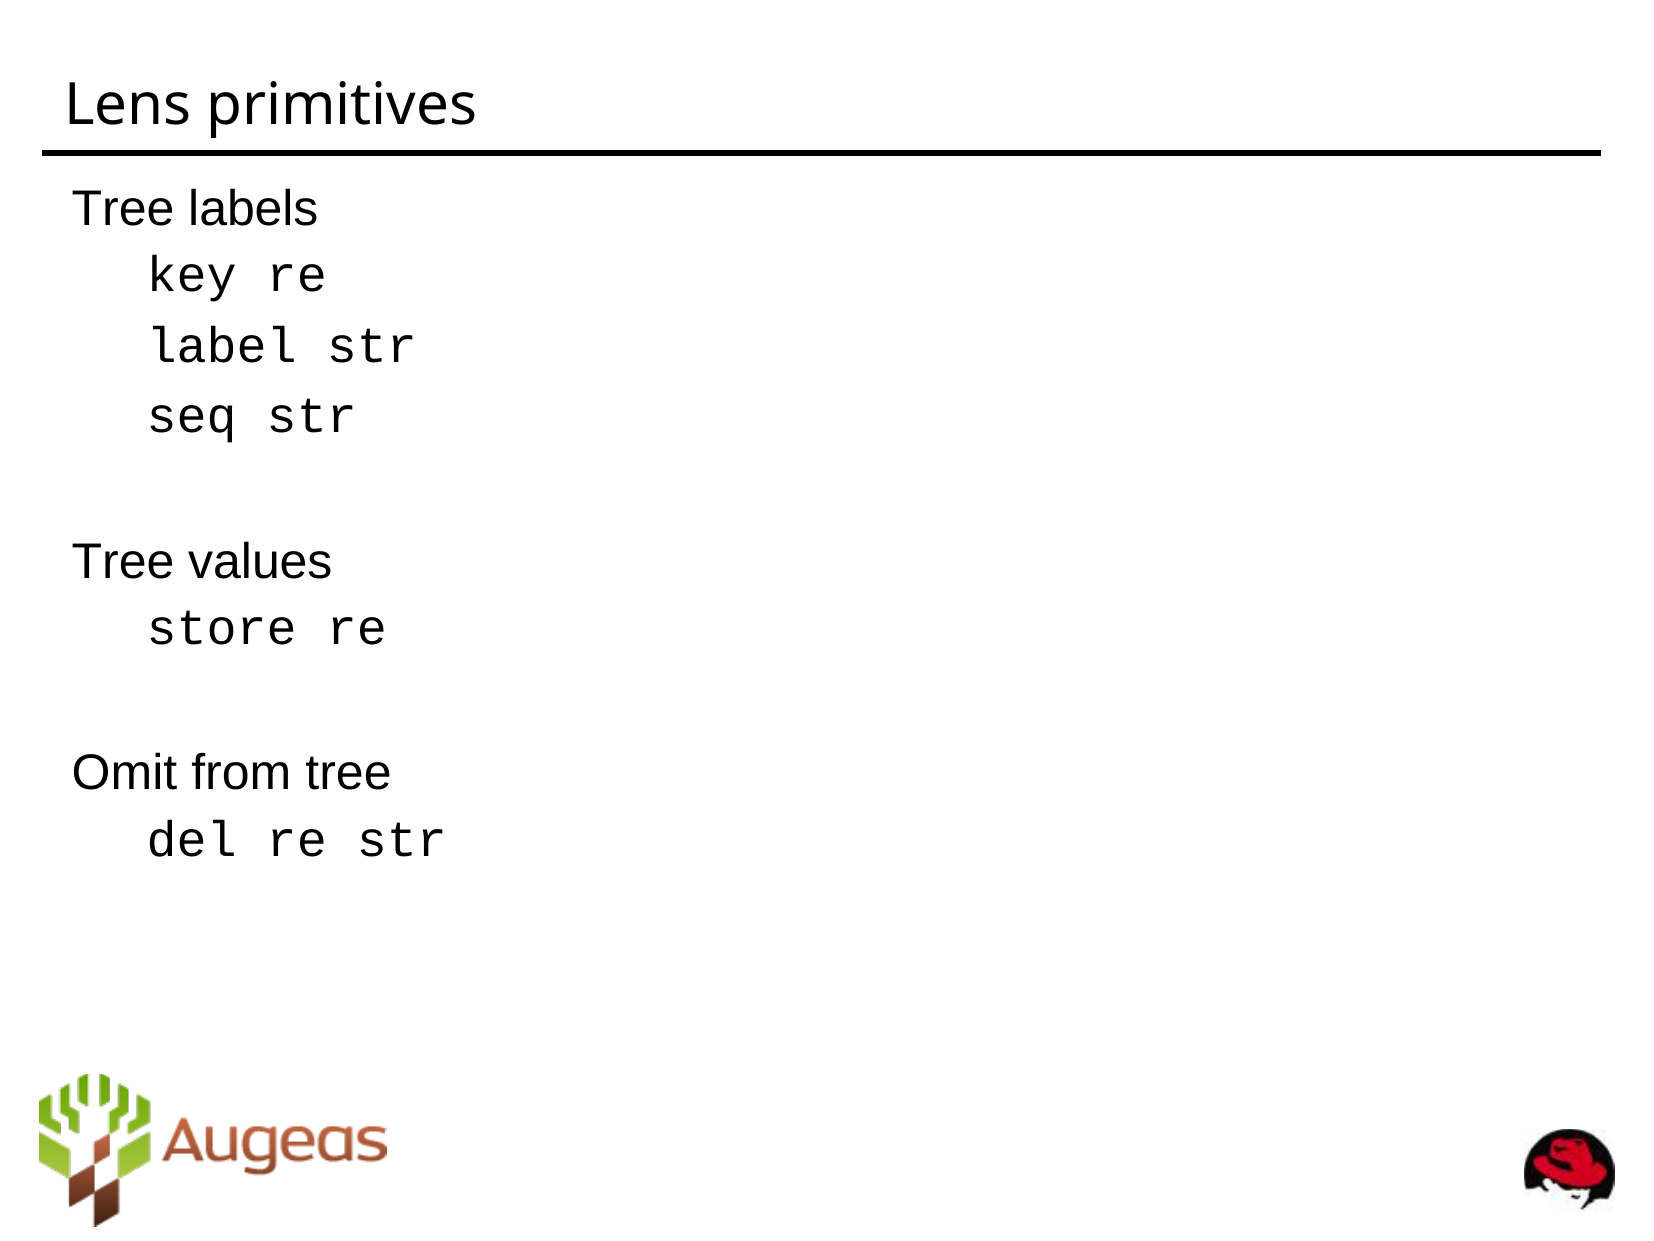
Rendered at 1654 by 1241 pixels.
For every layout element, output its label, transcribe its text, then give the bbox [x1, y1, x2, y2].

picture [1524, 1129, 1615, 1220]
title Lens primitives [64, 42, 1496, 161]
list Tree labels key re label str seq str Tree values store re Omit from tree del re str [71, 180, 1495, 1089]
picture [39, 1074, 387, 1227]
